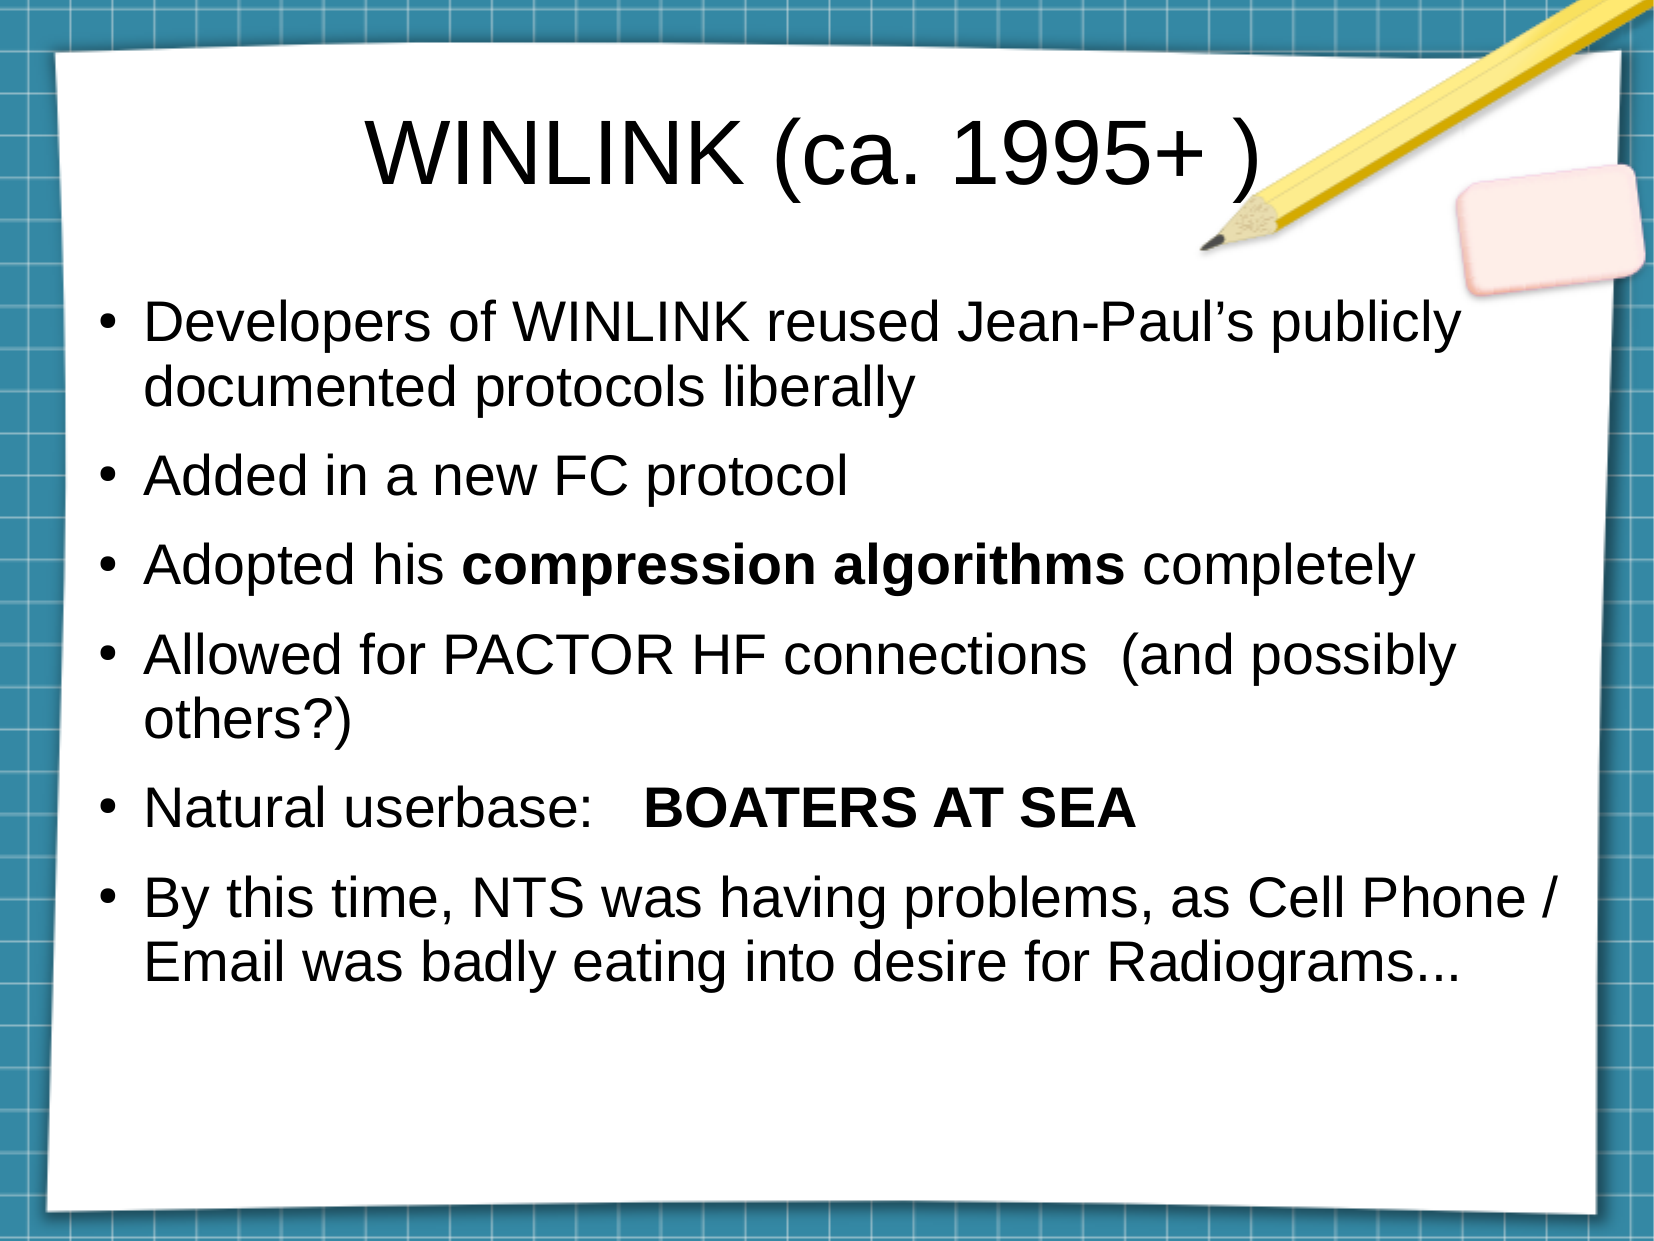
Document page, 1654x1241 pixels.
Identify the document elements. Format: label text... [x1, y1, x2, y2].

title WINLINK (ca. 1995+ ) [82, 49, 1571, 257]
picture [0, 0, 1654, 1241]
list Developers of WINLINK reused Jean-Paul’s publicly documented protocols liberally Added in a new FC protocol Adopted his compression algorithms completely Allowed for PACTOR HF connections (and possibly others?) Natural userbase: BOATERS AT SEA By this time, NTS was having problems, as Cell Phone / Email was badly eating into desire for Radiograms... [82, 290, 1571, 1010]
